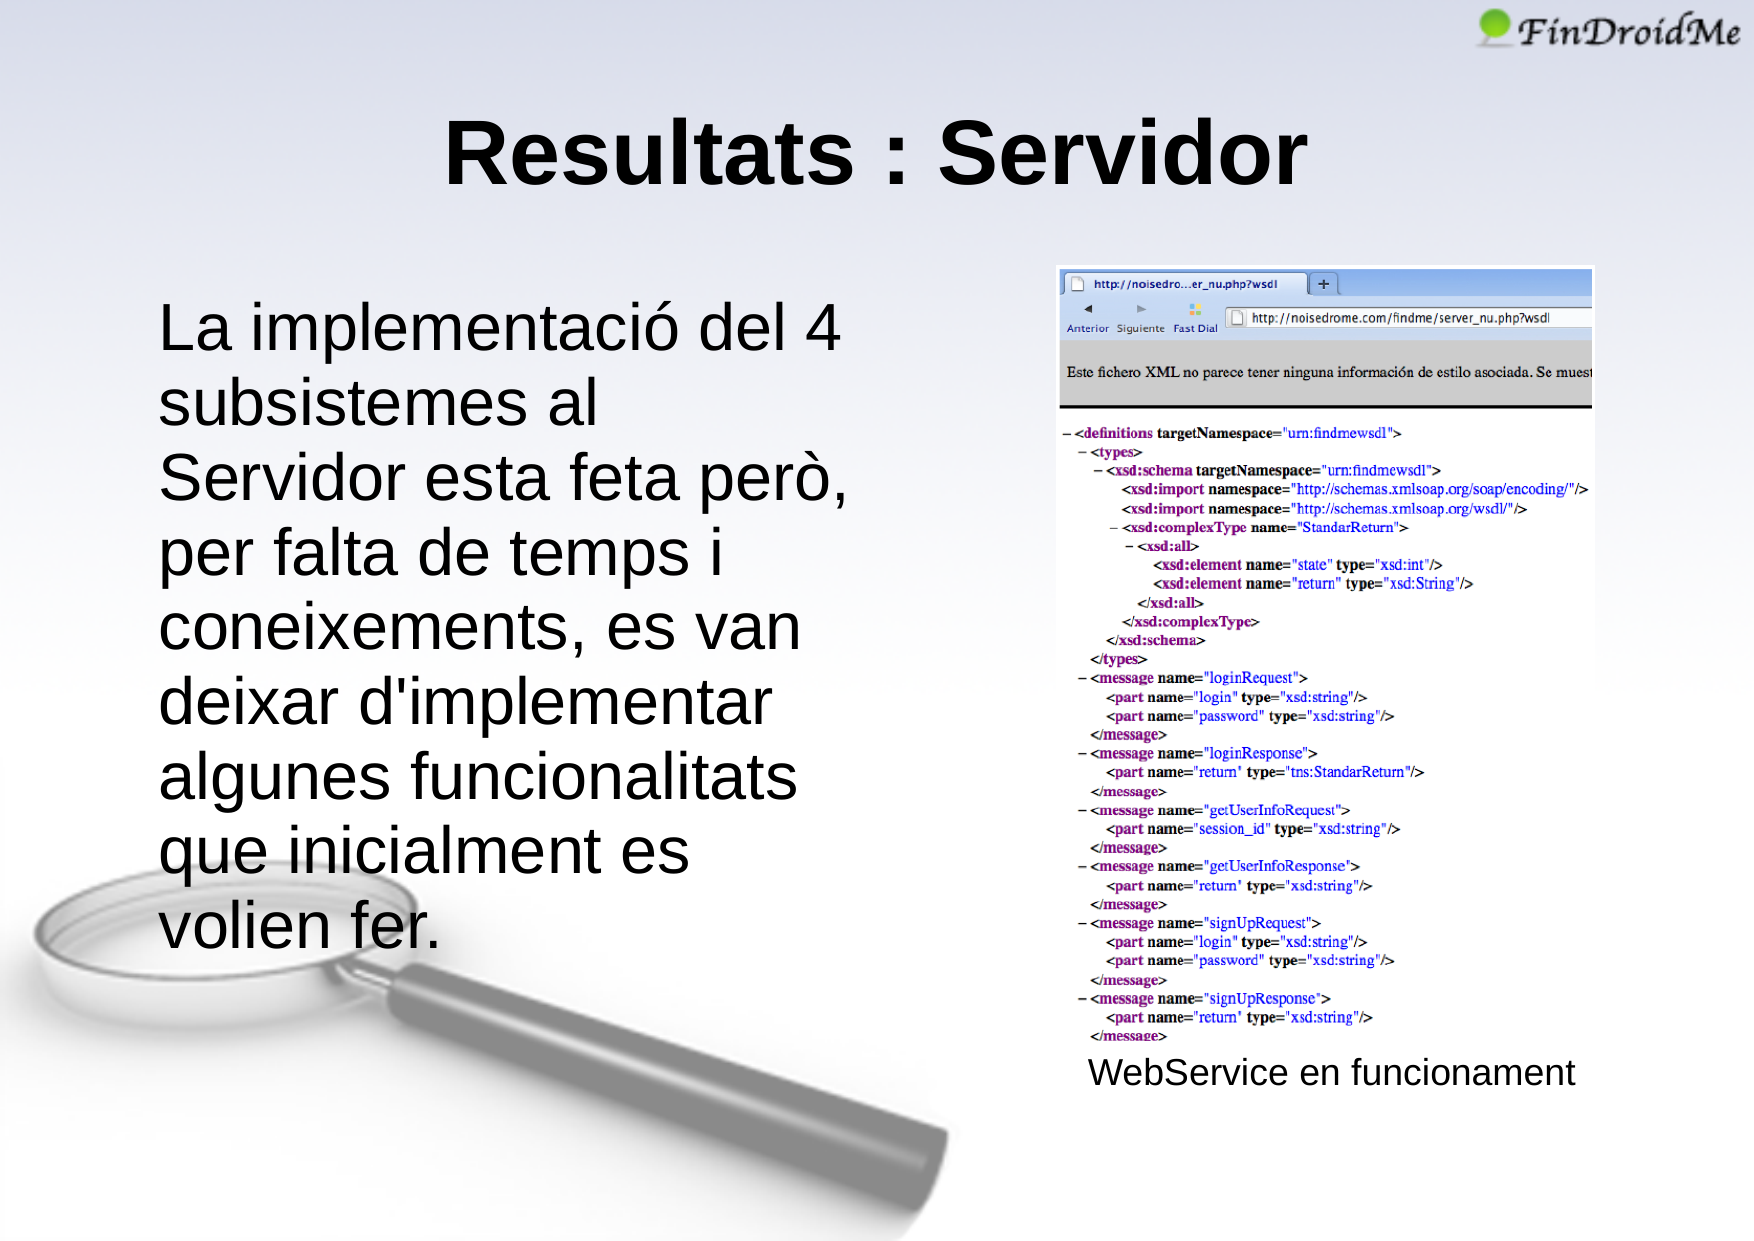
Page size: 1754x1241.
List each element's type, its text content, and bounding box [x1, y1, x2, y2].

picture [0, 0, 1754, 1241]
list La implementació del 4 subsistemes al Servidor esta feta però, per falta de temps i coneixements, es van deixar d'implementar algunes funcionalitats que inicialment es volien fer. [87, 290, 858, 1109]
title Resultats : Servidor [87, 49, 1667, 257]
